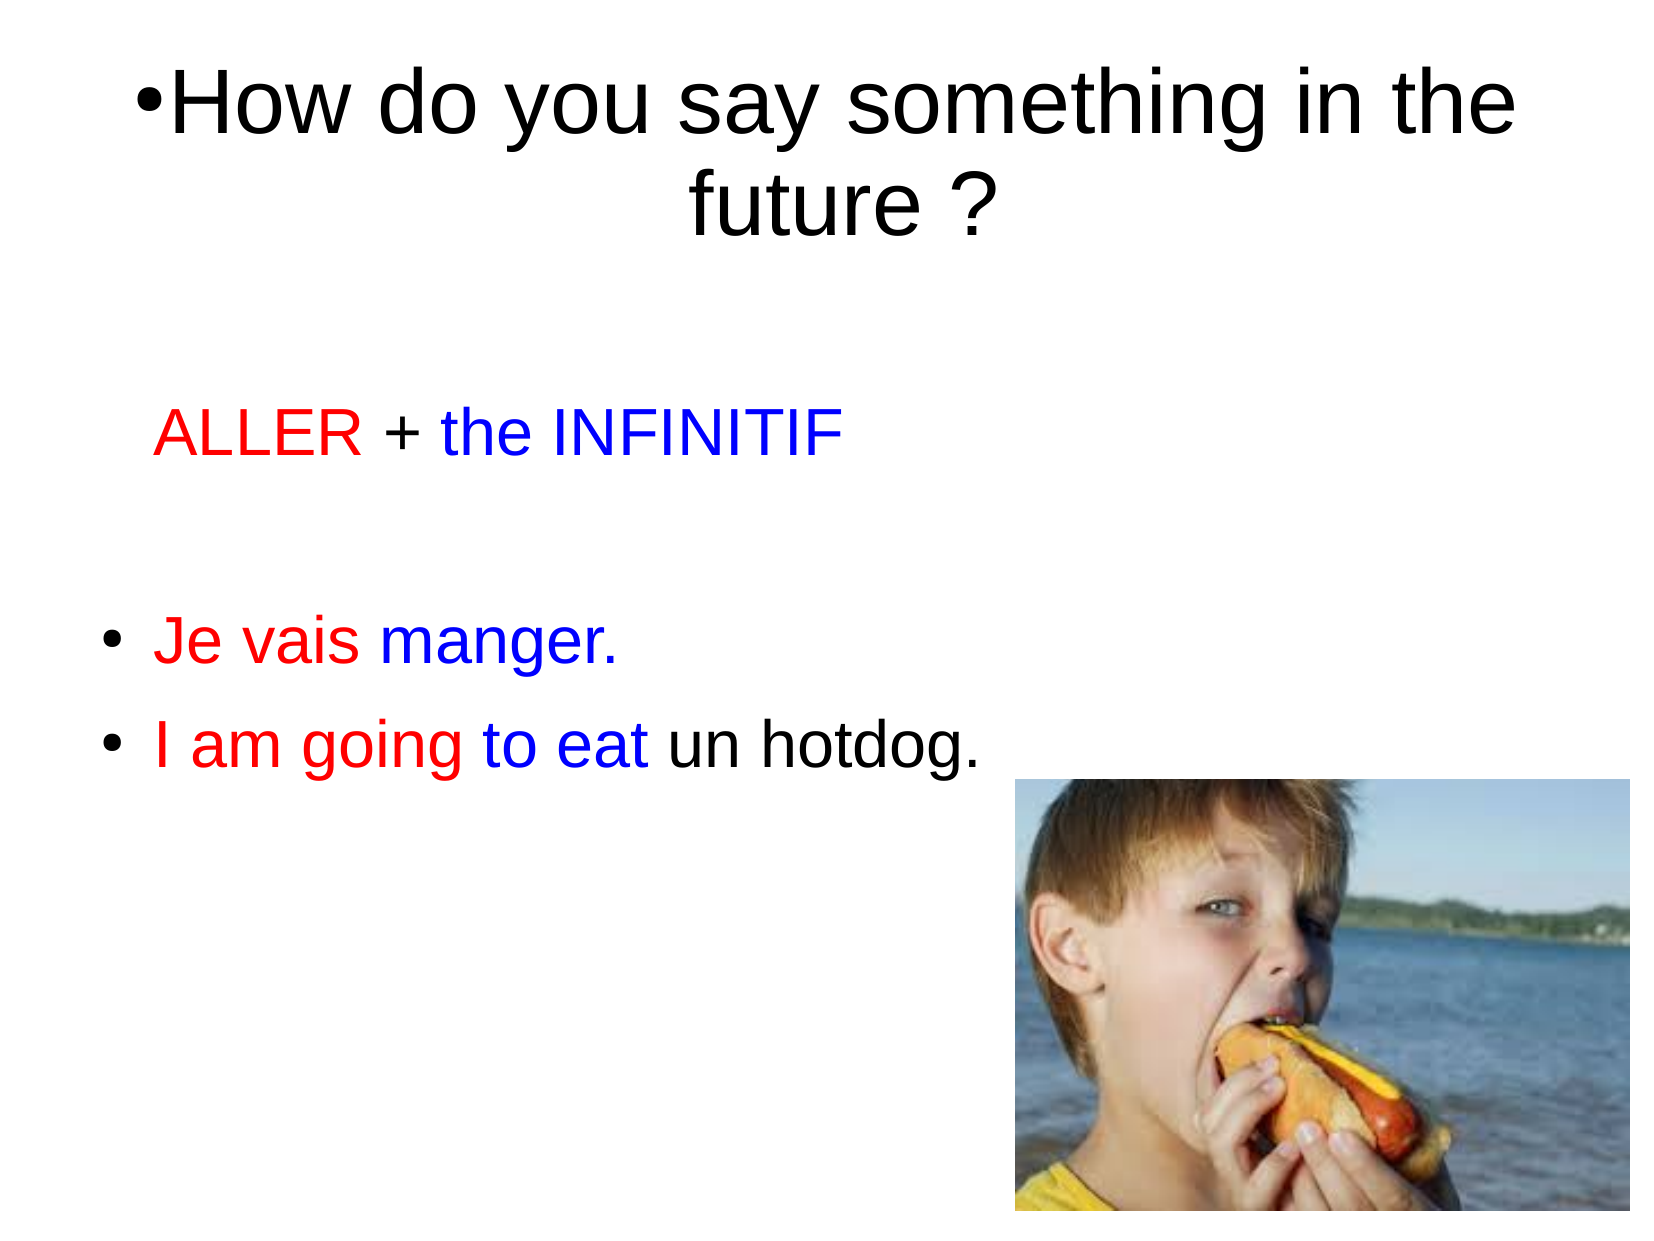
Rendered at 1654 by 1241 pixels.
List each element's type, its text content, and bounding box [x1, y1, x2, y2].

title How do you say something in the future ? [82, 49, 1571, 257]
picture [1015, 779, 1630, 1211]
list ALLER + the INFINITIF Je vais manger. I am going to eat un hotdog. [82, 290, 1571, 1010]
